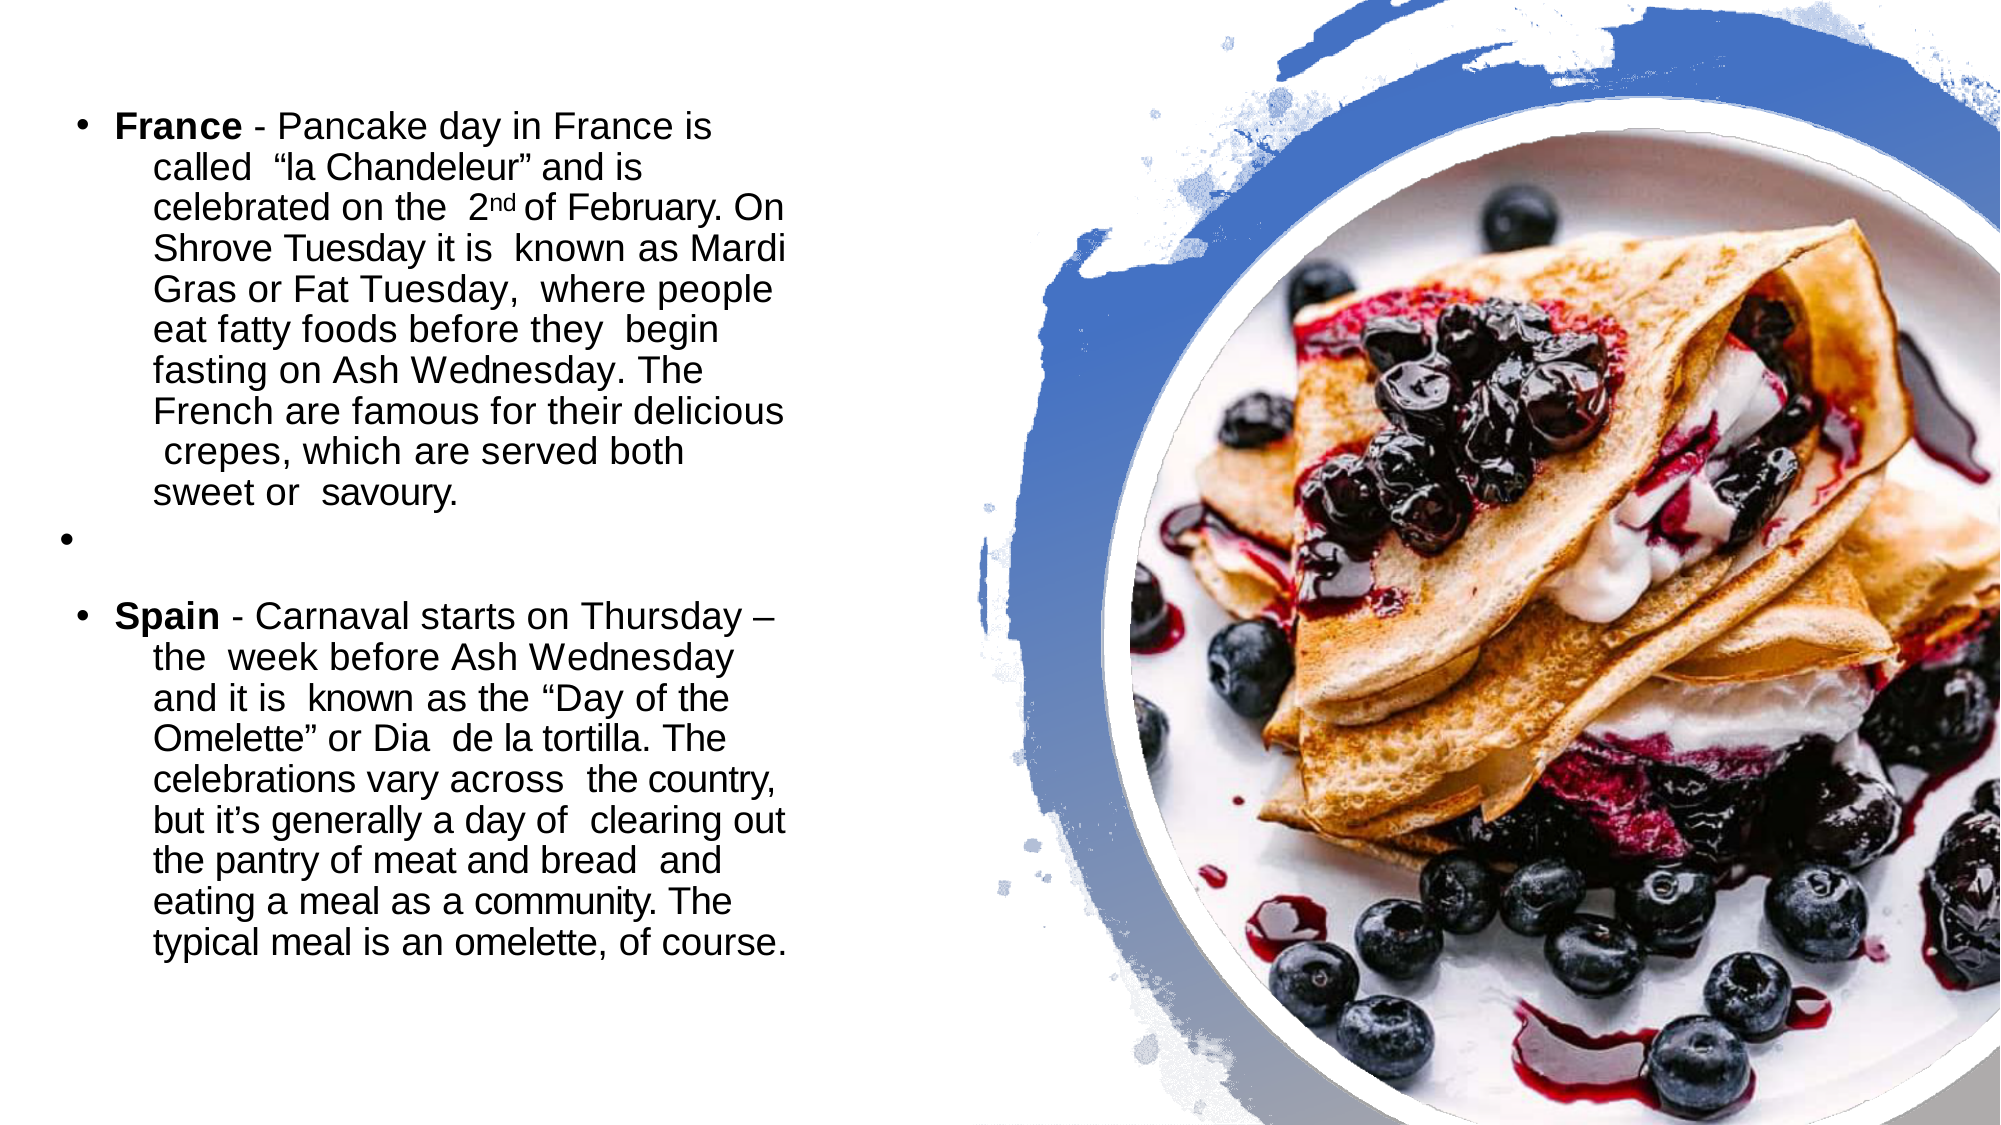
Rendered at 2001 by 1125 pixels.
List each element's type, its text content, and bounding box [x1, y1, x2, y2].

picture [0, 0, 2000, 1125]
text_box France - Pancake day in France is called “la Chandeleur” and is celebrated on the 2nd of February. On Shrove Tuesday it is known as Mardi Gras or Fat Tuesday, where people eat fatty foods before they begin fasting on Ash Wednesday. The French are famous for their delicious crepes, which are served both sweet or savoury. Spain - Carnaval starts on Thursday – the week before Ash Wednesday and it is known as the “Day of the Omelette” or Dia de la tortilla. The celebrations vary across the country, but it’s generally a day of clearing out the pantry of meat and bread and eating a meal as a community. The typical meal is an omelette, of course. [59, 99, 813, 881]
